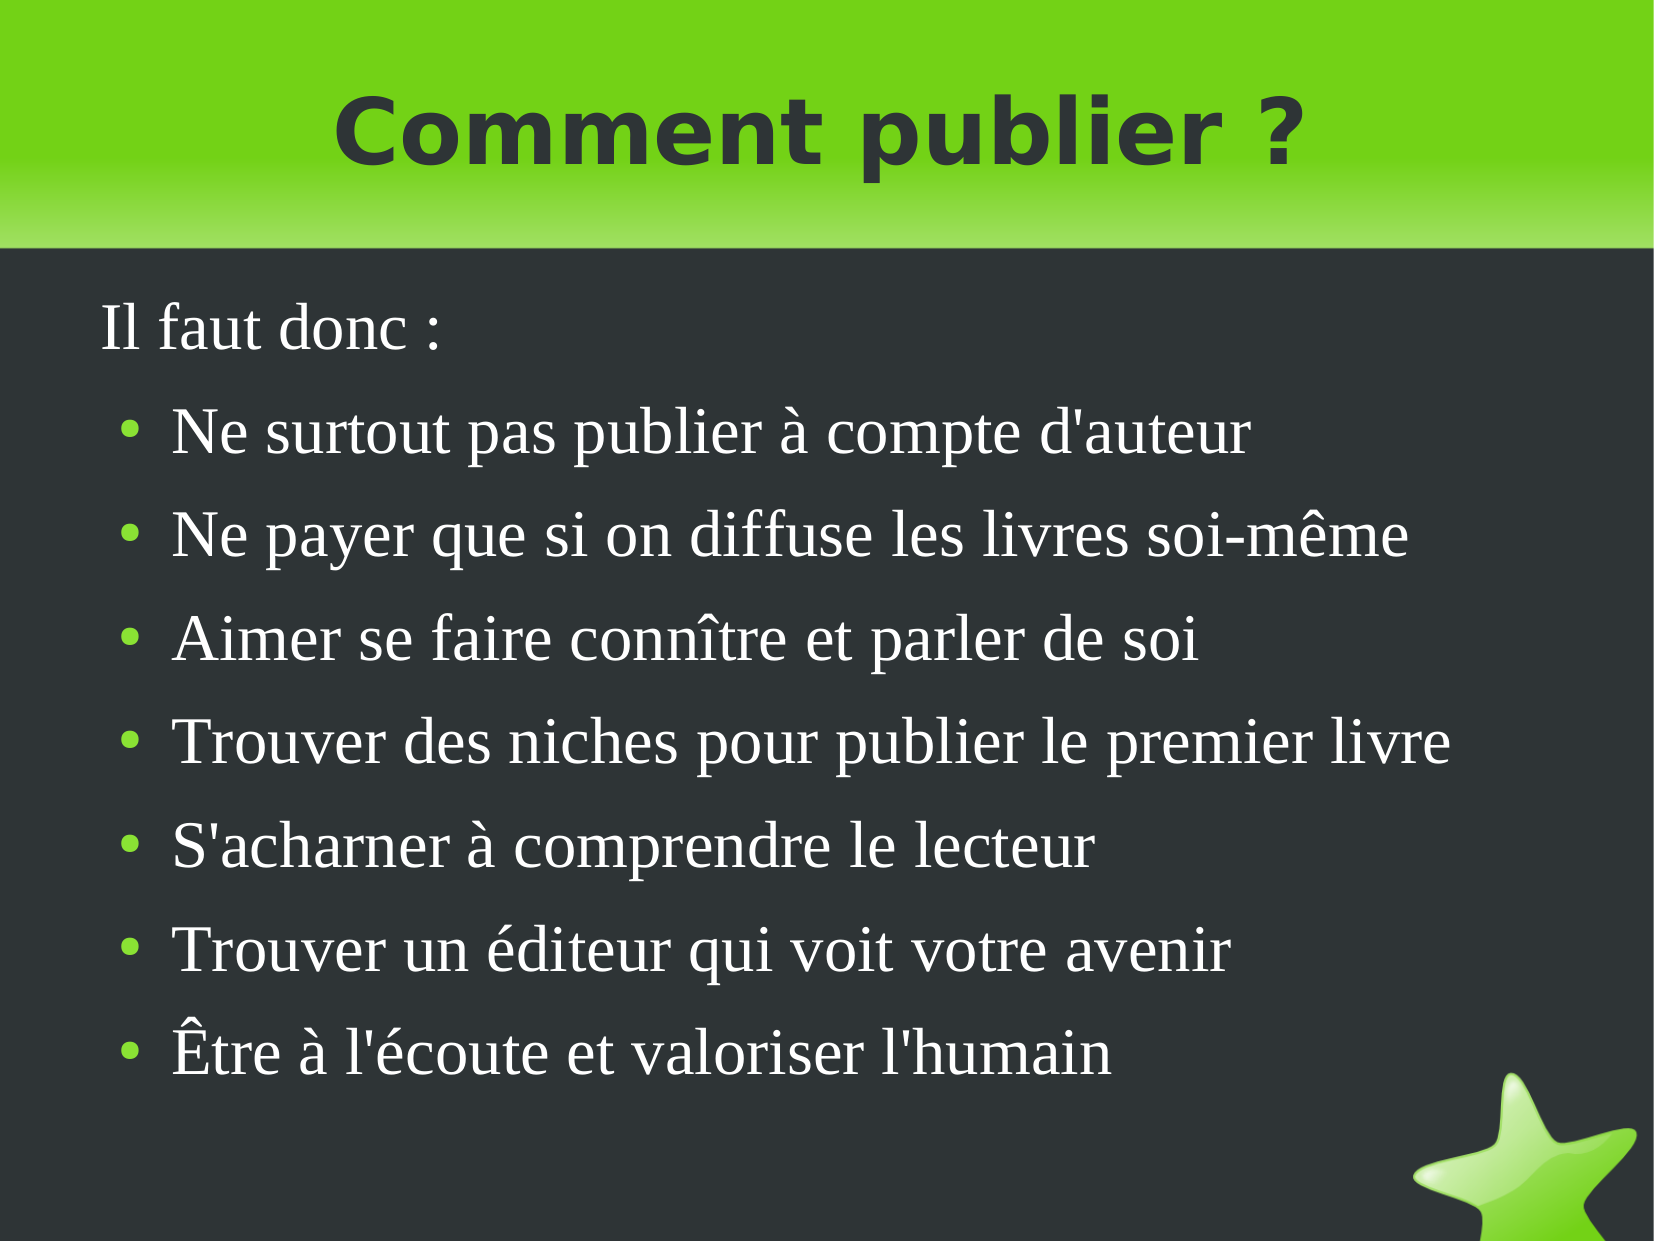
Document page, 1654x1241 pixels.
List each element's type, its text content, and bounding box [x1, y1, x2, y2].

list Il faut donc : Ne surtout pas publier à compte d'auteur Ne payer que si on diffuse les livres soi-même Aimer se faire connître et parler de soi Trouver des niches pour publier le premier livre S'acharner à comprendre le lecteur Trouver un éditeur qui voit votre avenir Être à l'écoute et valoriser l'humain [82, 290, 1571, 1144]
picture [0, 0, 1654, 1241]
title Comment publier ? [76, 36, 1565, 229]
